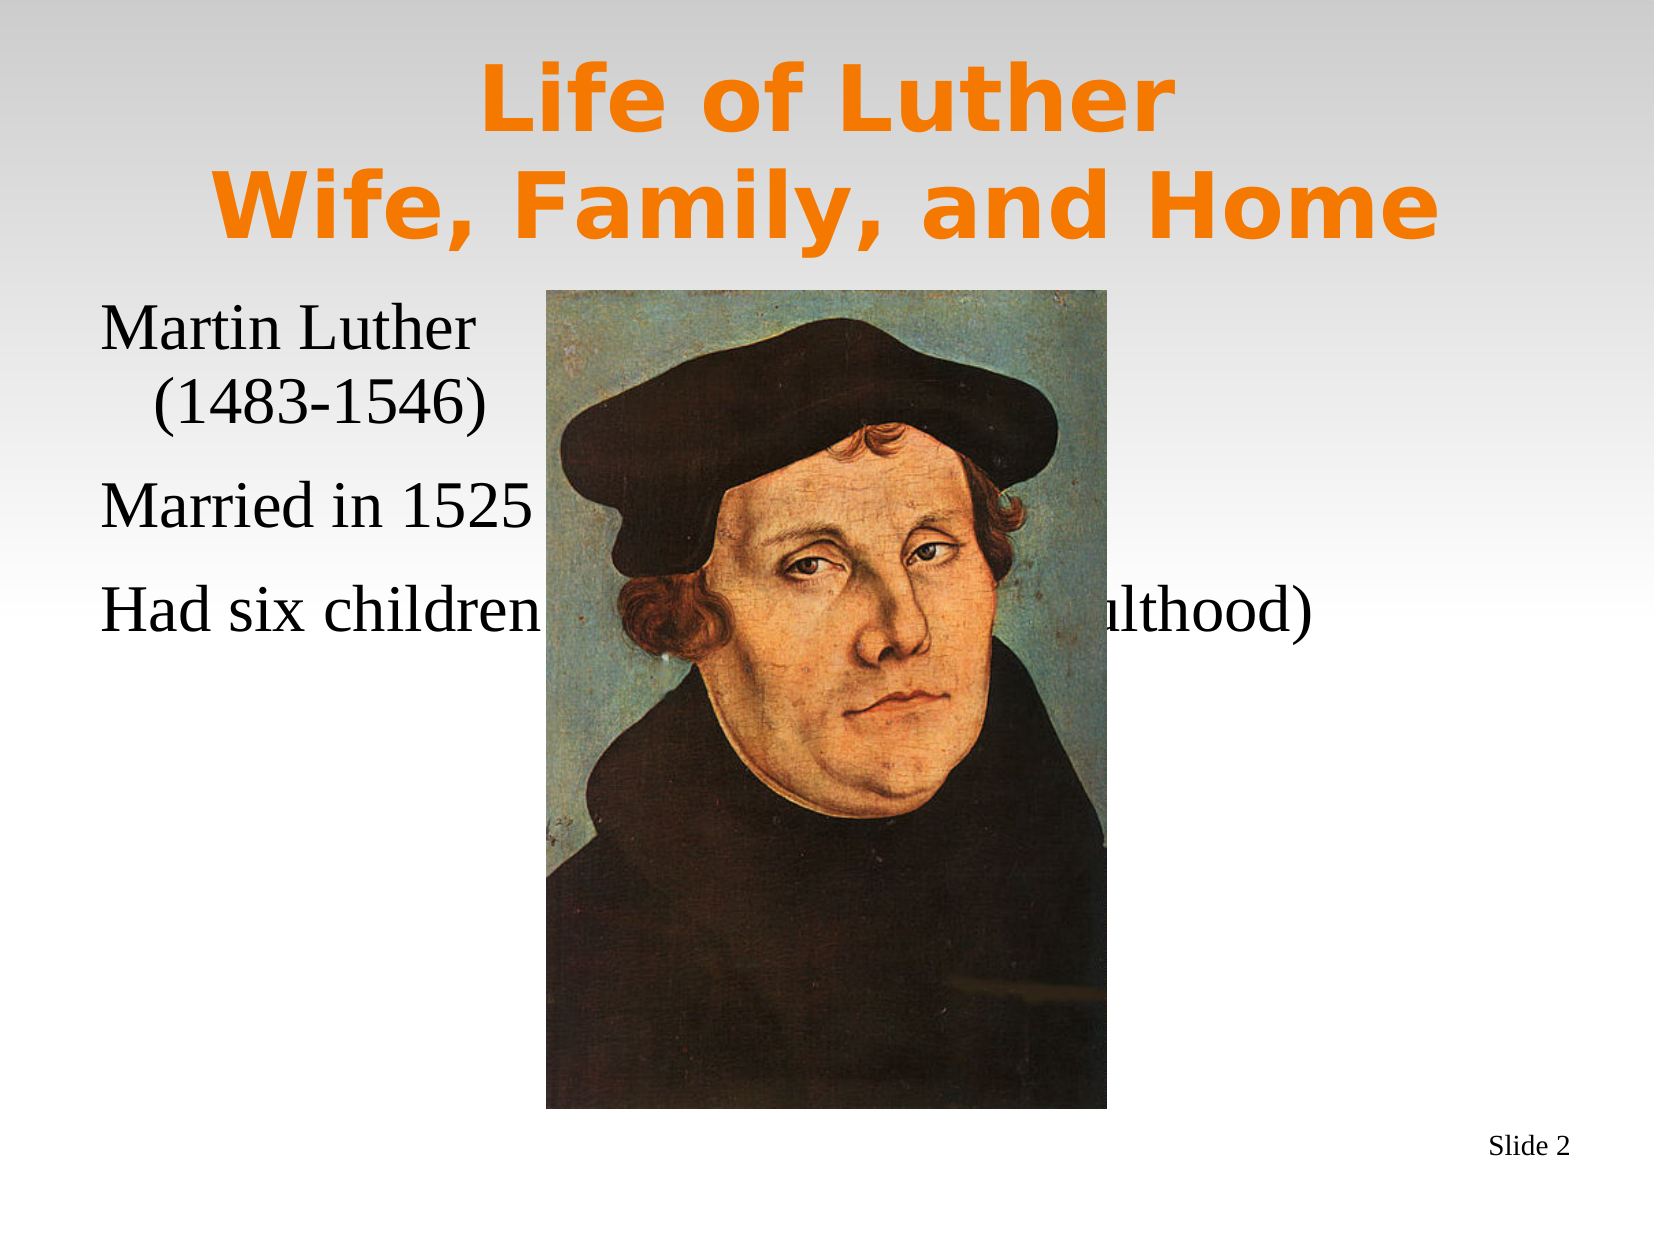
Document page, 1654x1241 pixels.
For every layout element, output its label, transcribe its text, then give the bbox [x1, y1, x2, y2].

title Life of Luther Wife, Family, and Home [82, 45, 1571, 261]
list Martin Luther (1483-1546) Married in 1525 at the age of 42 Had six children (four survived to adulthood) [82, 290, 499, 1109]
picture [499, 290, 1489, 1109]
